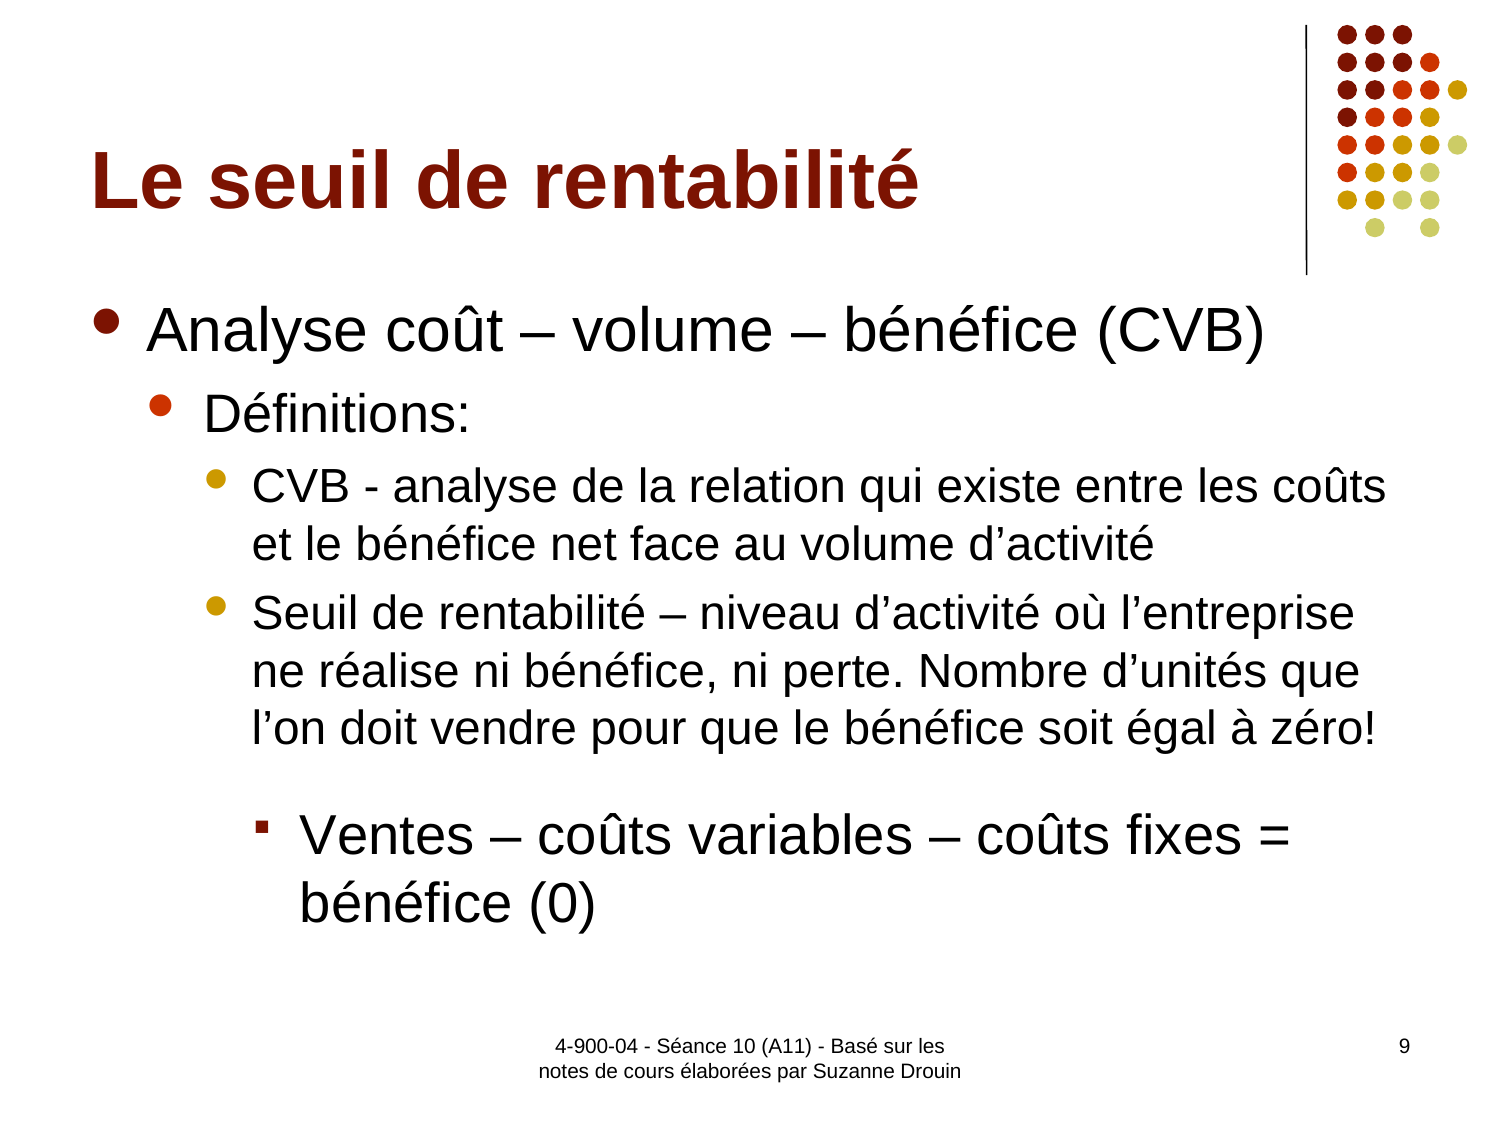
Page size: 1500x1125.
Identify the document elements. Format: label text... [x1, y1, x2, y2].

text_box Analyse coût – volume – bénéfice (CVB) Définitions: CVB - analyse de la relation qui existe entre les coûts et le bénéfice net face au volume d’activité Seuil de rentabilité – niveau d’activité où l’entreprise ne réalise ni bénéfice, ni perte. Nombre d’unités que l’on doit vendre pour que le bénéfice soit égal à zéro! Ventes – coûts variables – coûts fixes = bénéfice (0) [75, 281, 1426, 1023]
text_box <numéro> [1074, 1025, 1426, 1101]
text_box Le seuil de rentabilité [74, 20, 1313, 233]
text_box 4-900-04 - Séance 10 (A11) - Basé sur les notes de cours élaborées par Suzanne Drouin [512, 1025, 988, 1101]
